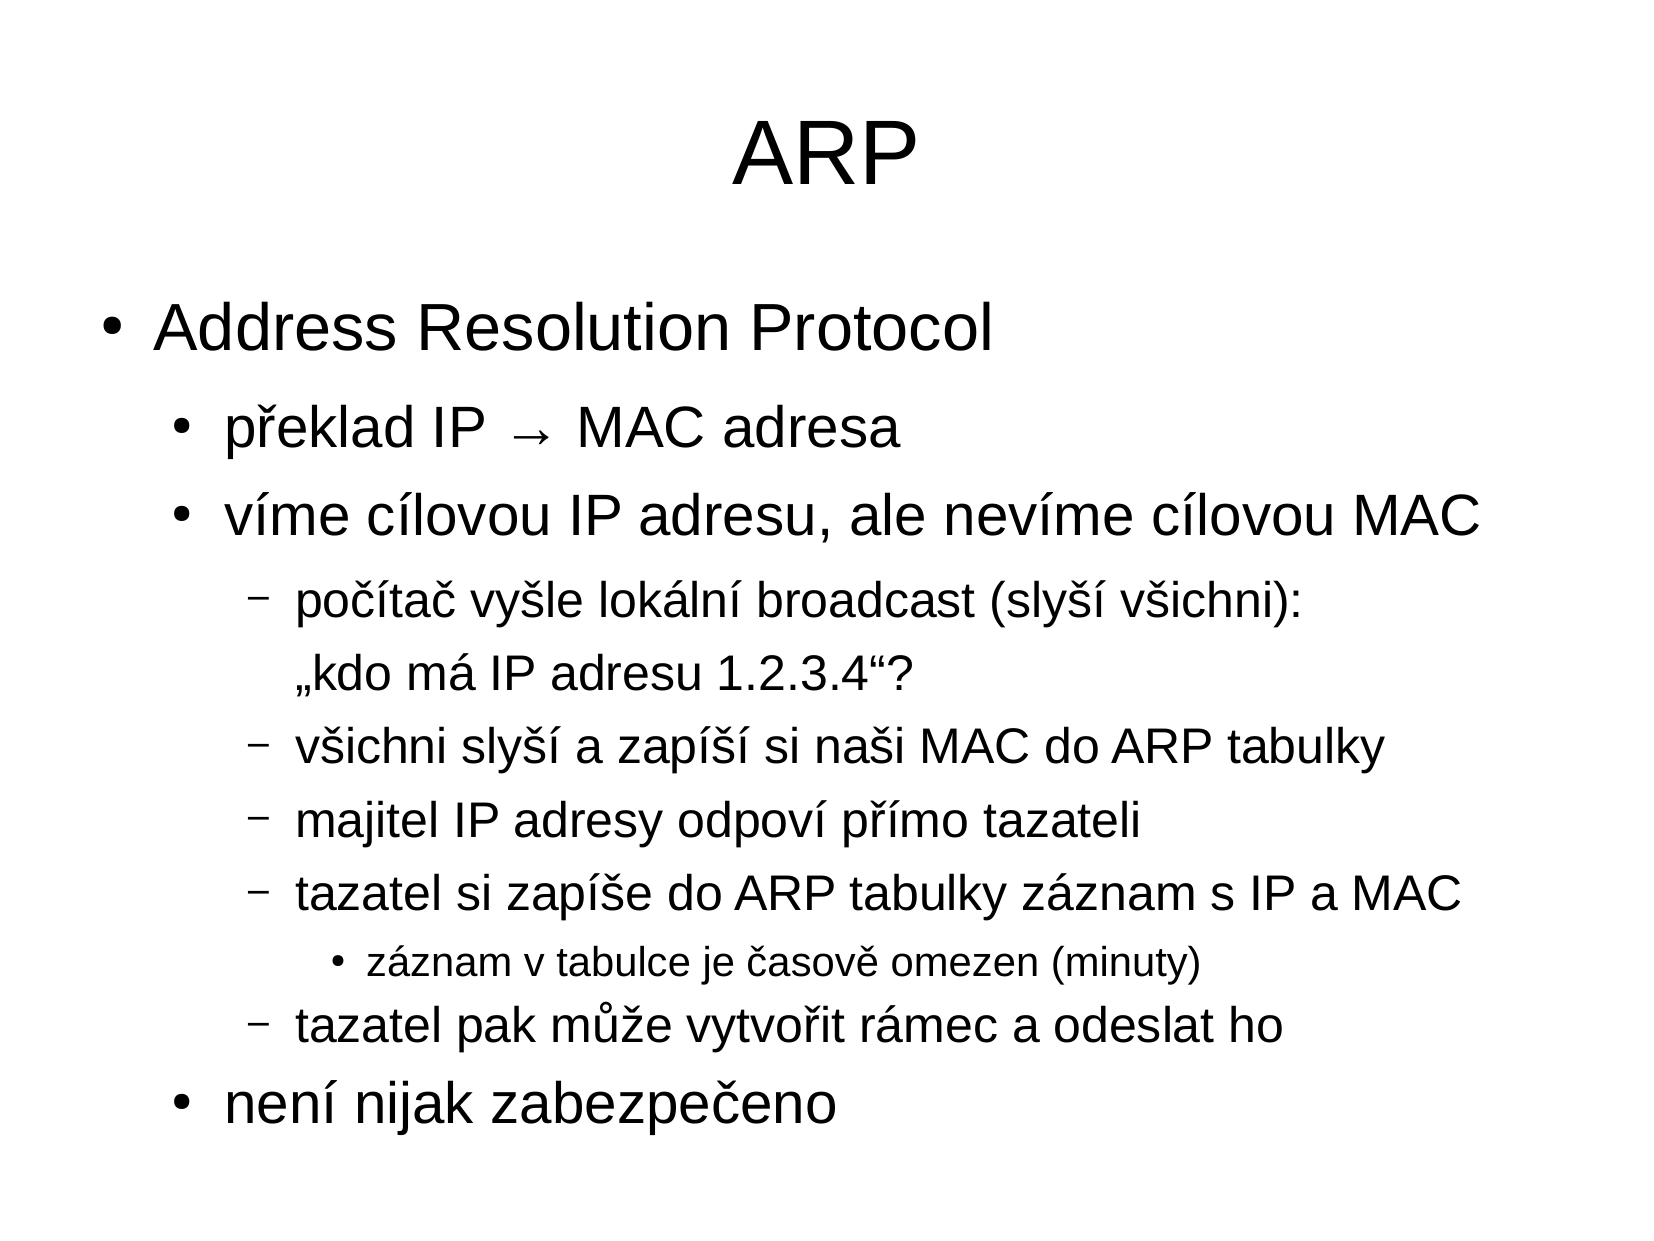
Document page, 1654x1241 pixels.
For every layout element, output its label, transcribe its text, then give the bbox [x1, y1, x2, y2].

title ARP [82, 56, 1571, 250]
list Address Resolution Protocol překlad IP → MAC adresa víme cílovou IP adresu, ale nevíme cílovou MAC počítač vyšle lokální broadcast (slyší všichni): „kdo má IP adresu 1.2.3.4“? všichni slyší a zapíší si naši MAC do ARP tabulky majitel IP adresy odpoví přímo tazateli tazatel si zapíše do ARP tabulky záznam s IP a MAC záznam v tabulce je časově omezen (minuty) tazatel pak může vytvořit rámec a odeslat ho není nijak zabezpečeno [82, 290, 1571, 1136]
